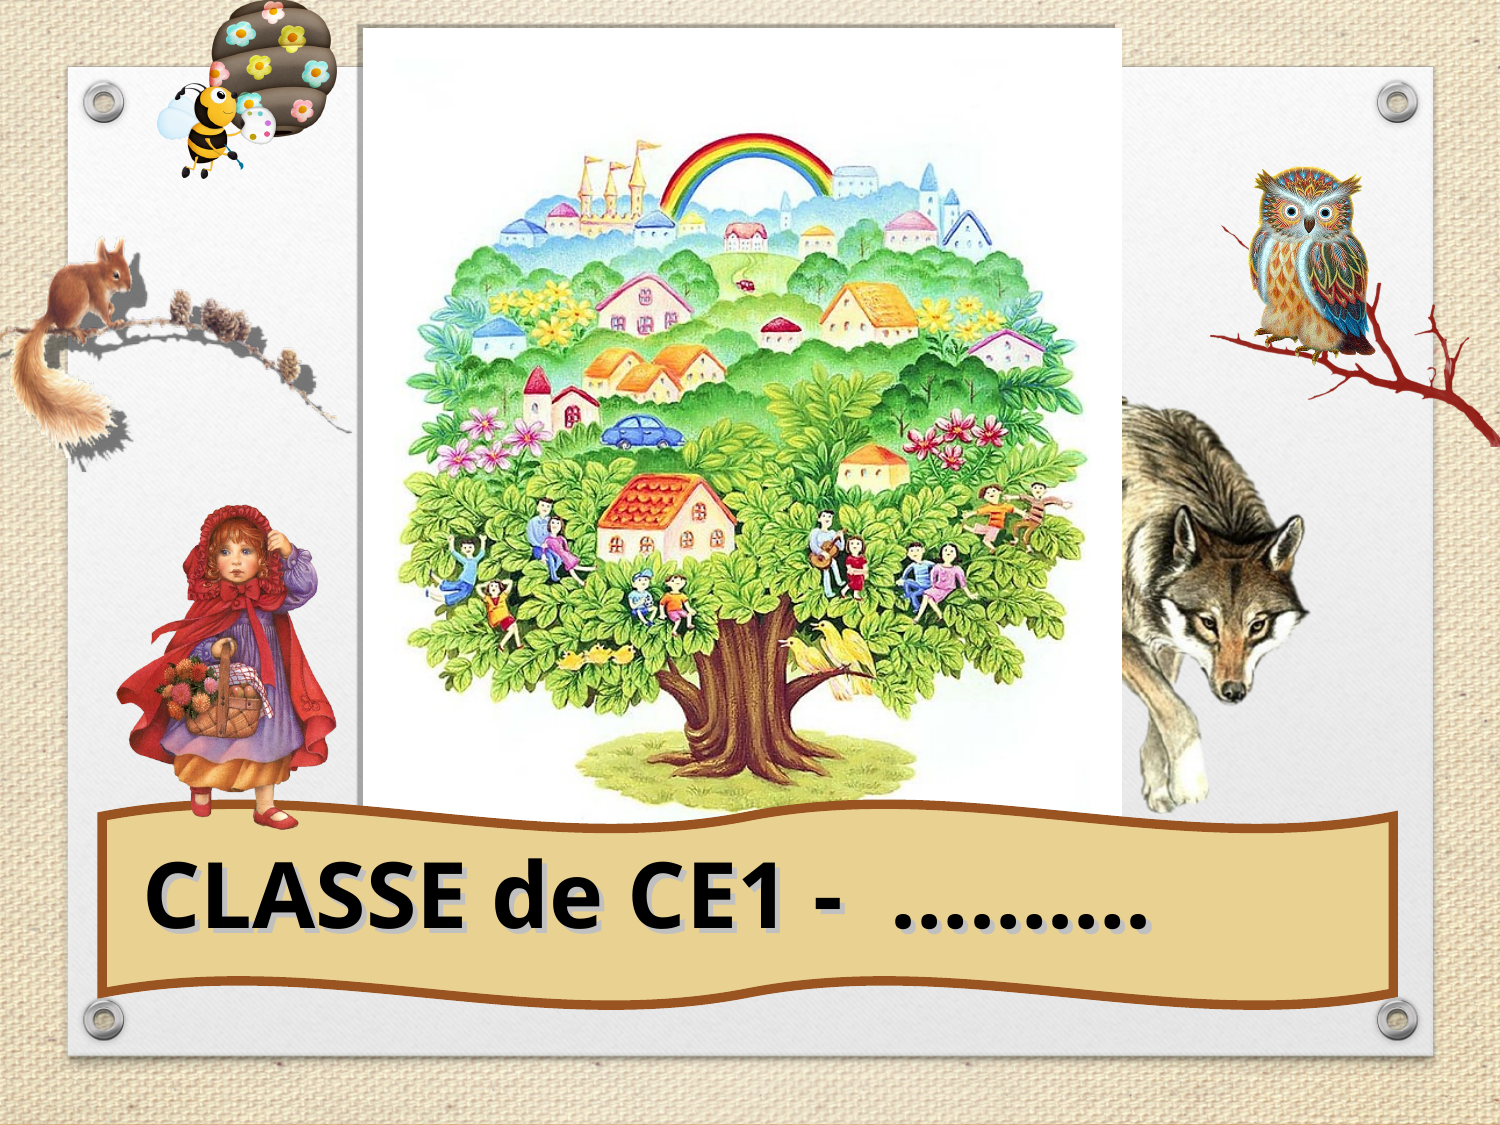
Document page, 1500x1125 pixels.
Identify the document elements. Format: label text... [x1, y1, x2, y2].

text_box [102, 804, 1394, 1006]
picture [394, 59, 1091, 828]
picture [1122, 166, 1500, 815]
picture [157, 0, 337, 179]
text_box CLASSE de CE1 - ………. [127, 829, 1168, 954]
picture [0, 235, 337, 458]
picture [116, 504, 337, 830]
